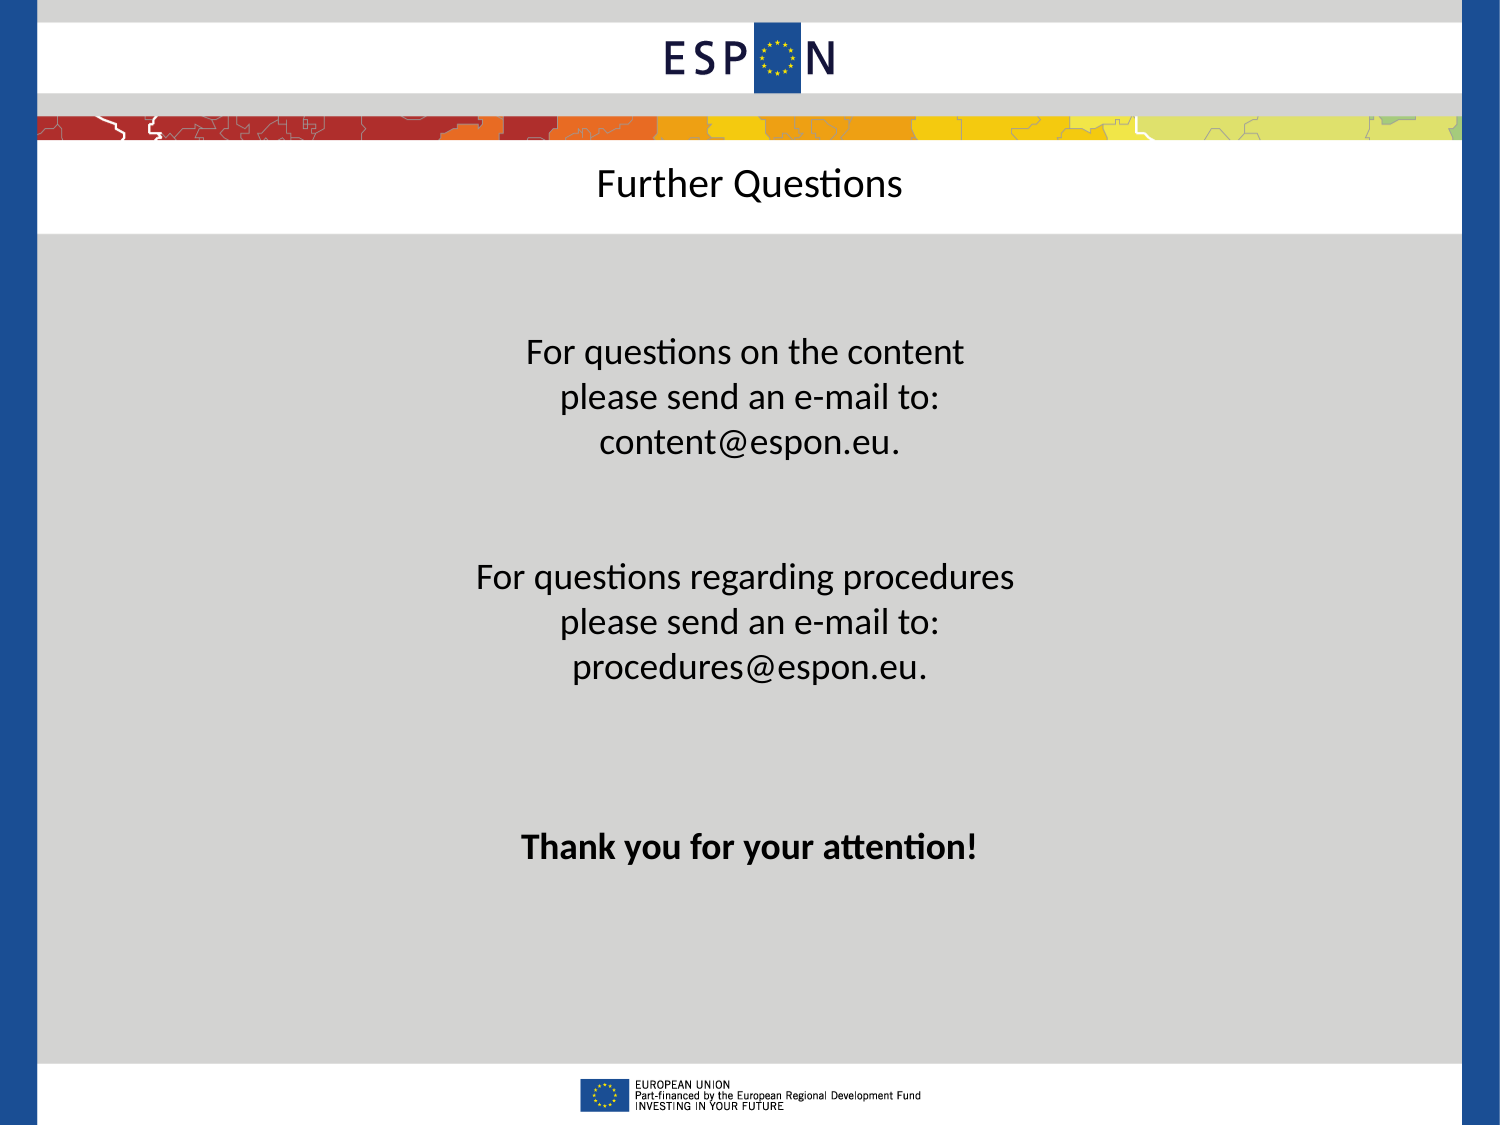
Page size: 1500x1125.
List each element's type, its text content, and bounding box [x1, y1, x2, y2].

picture [0, 0, 1500, 1125]
text_box For questions on the content please send an e-mail to: content@espon.eu. For questions regarding procedures please send an e-mail to: procedures@espon.eu. Thank you for your attention! [137, 274, 1363, 1025]
text_box Further Questions [74, 137, 1425, 225]
